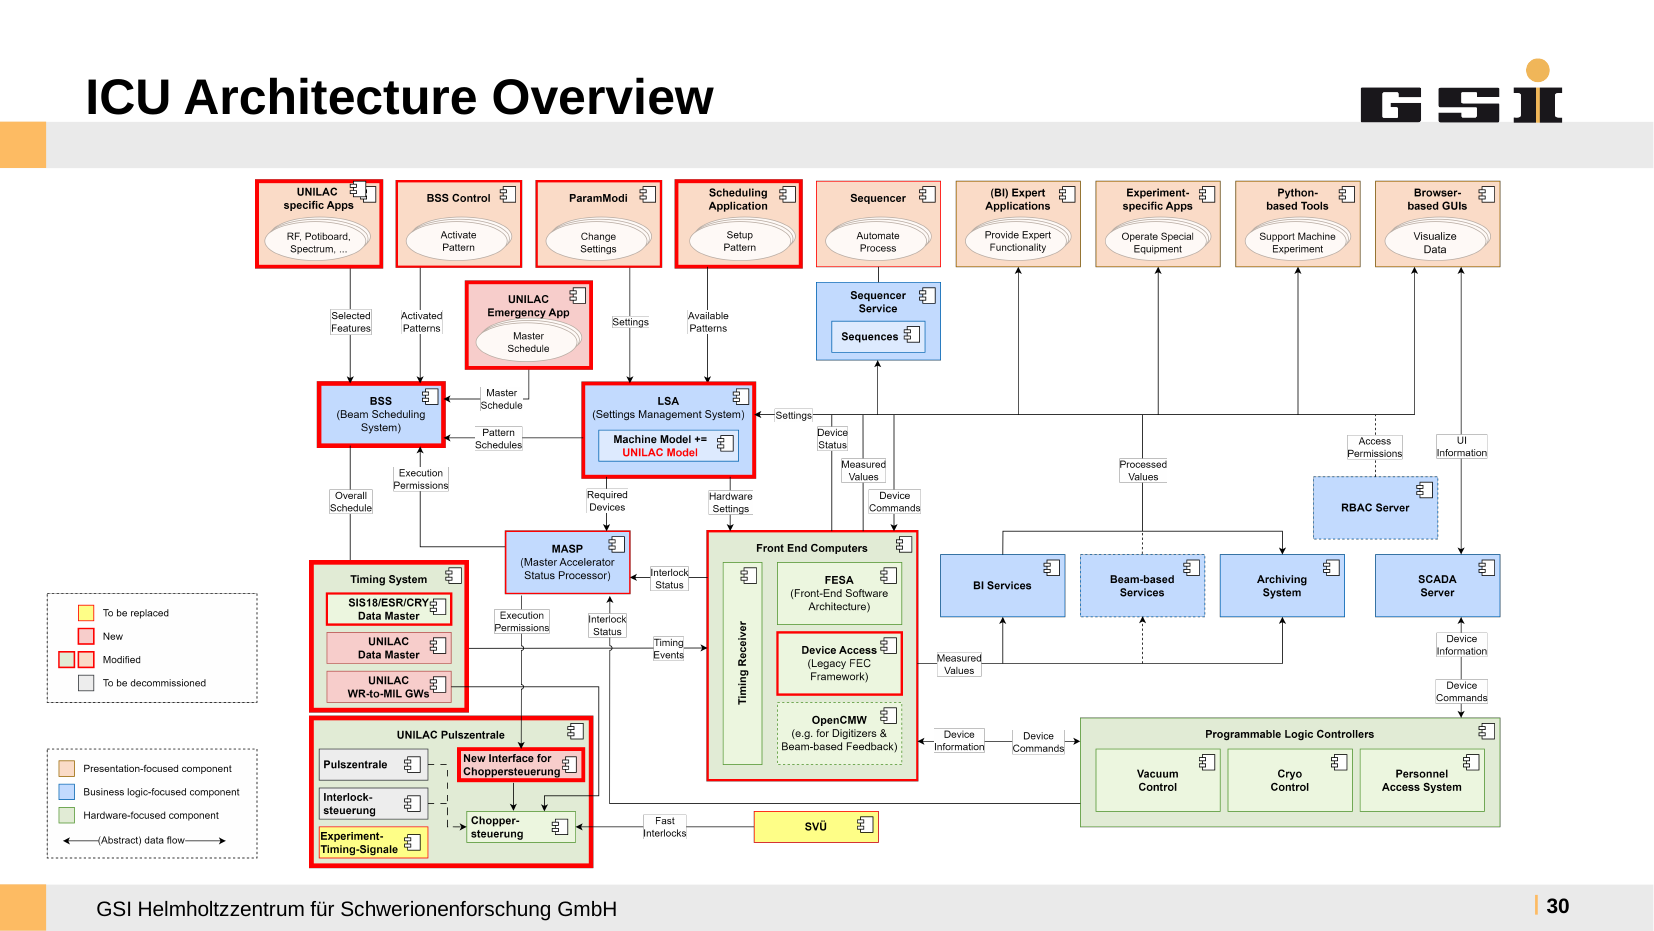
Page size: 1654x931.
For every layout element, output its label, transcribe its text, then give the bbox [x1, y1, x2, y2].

picture [39, 176, 1508, 876]
picture [1359, 56, 1564, 125]
title ICU Architecture Overview [70, 55, 1081, 132]
